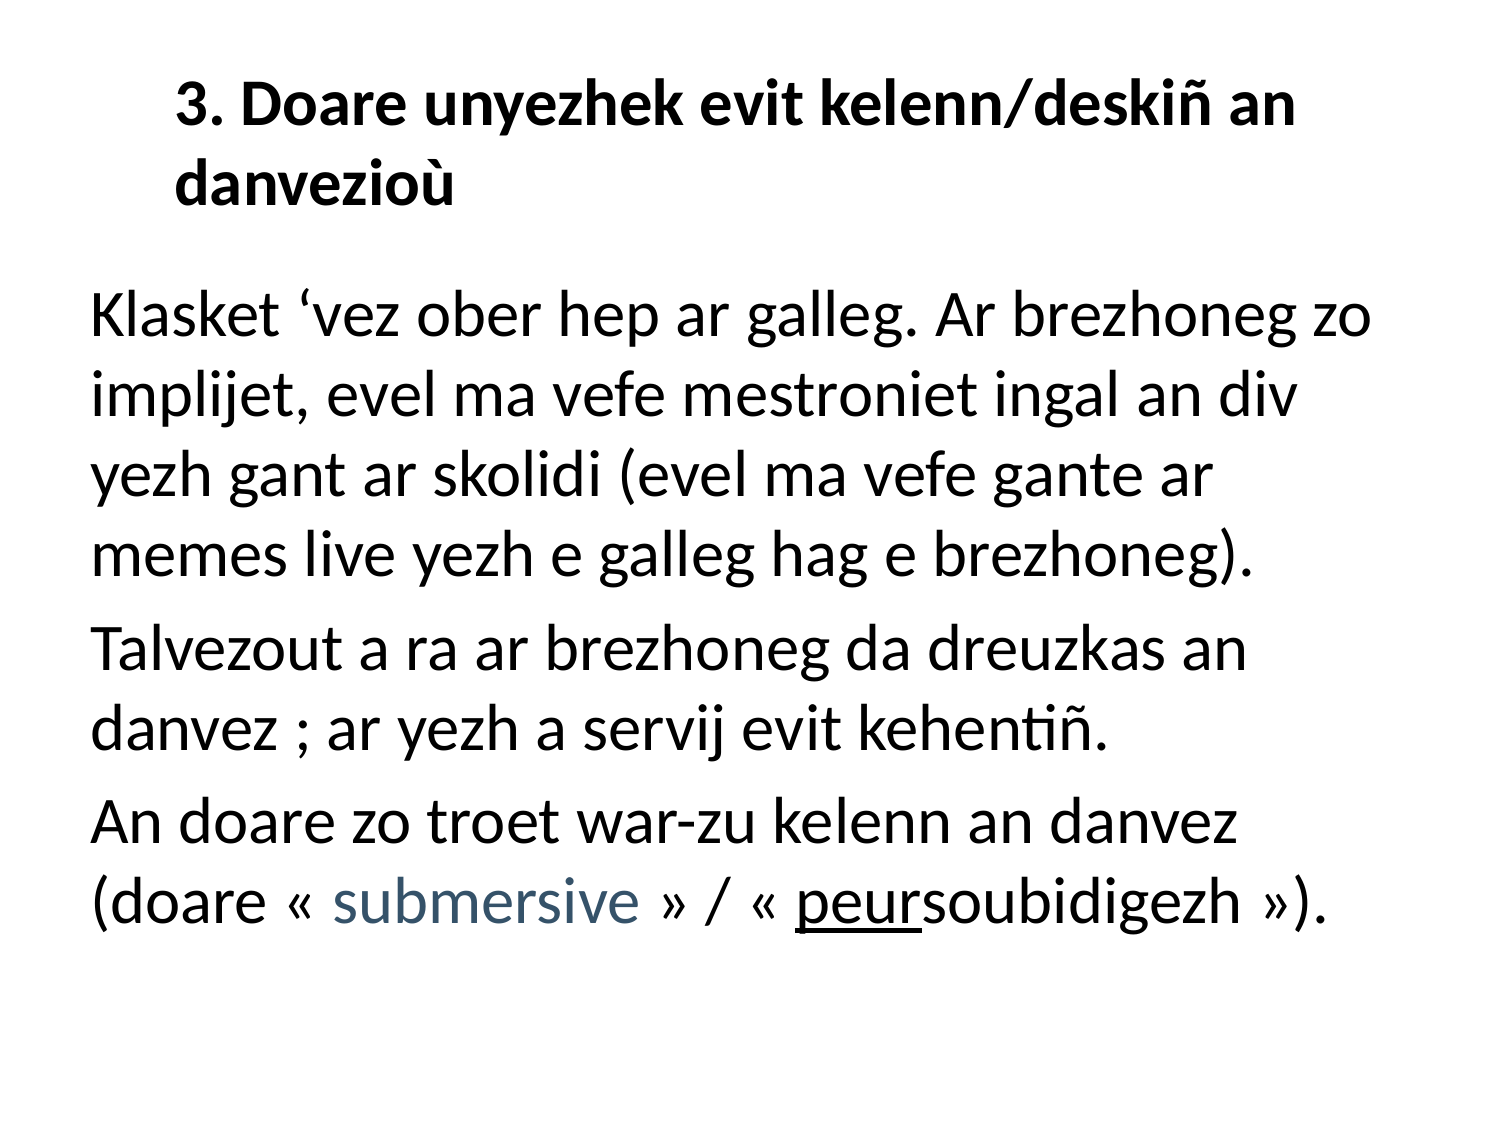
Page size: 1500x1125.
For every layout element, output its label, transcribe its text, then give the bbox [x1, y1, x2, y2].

list Klasket ‘vez ober hep ar galleg. Ar brezhoneg zo implijet, evel ma vefe mestroniet ingal an div yezh gant ar skolidi (evel ma vefe gante ar memes live yezh e galleg hag e brezhoneg). Talvezout a ra ar brezhoneg da dreuzkas an danvez ; ar yezh a servij evit kehentiñ. An doare zo troet war-zu kelenn an danvez (doare « submersive » / « peursoubidigezh »). [75, 262, 1425, 1005]
title 3. Doare unyezhek evit kelenn/deskiñ an danvezioù [75, 45, 1425, 233]
